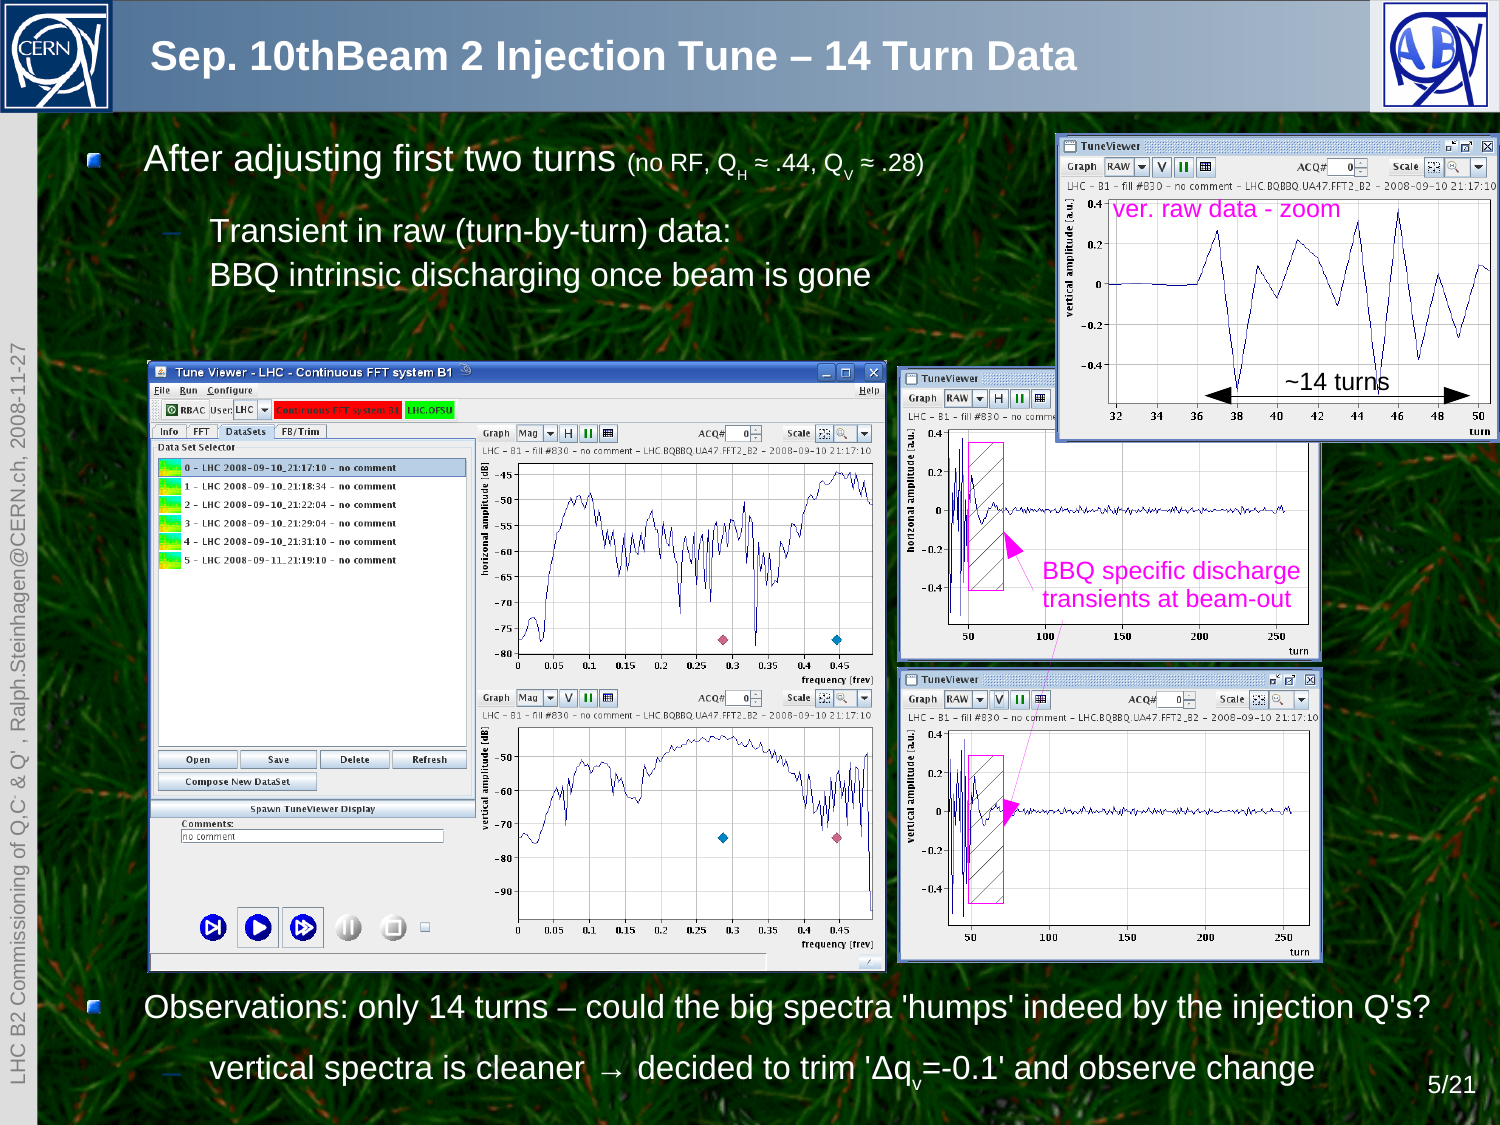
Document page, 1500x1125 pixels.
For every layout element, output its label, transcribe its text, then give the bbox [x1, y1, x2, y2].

text_box [968, 755, 1004, 904]
list After adjusting first two turns (no RF, QH ≈ .44, QV ≈ .28) Transient in raw (turn-by-turn) data: BBQ intrinsic discharging once beam is gone Observations: only 14 turns – could the big spectra 'humps' indeed by the injection Q's? vertical spectra is cleaner → decided to trim 'Δqv=-0.1' and observe change [87, 137, 1438, 1095]
title Sep. 10thBeam 2 Injection Tune – 14 Turn Data [150, 0, 1201, 113]
picture [0, 0, 1500, 1125]
text_box BBQ specific discharge transients at beam-out [1027, 549, 1324, 621]
text_box ver. raw data - zoom [1098, 187, 1356, 231]
picture [1382, 1, 1489, 108]
text_box [968, 442, 1004, 591]
